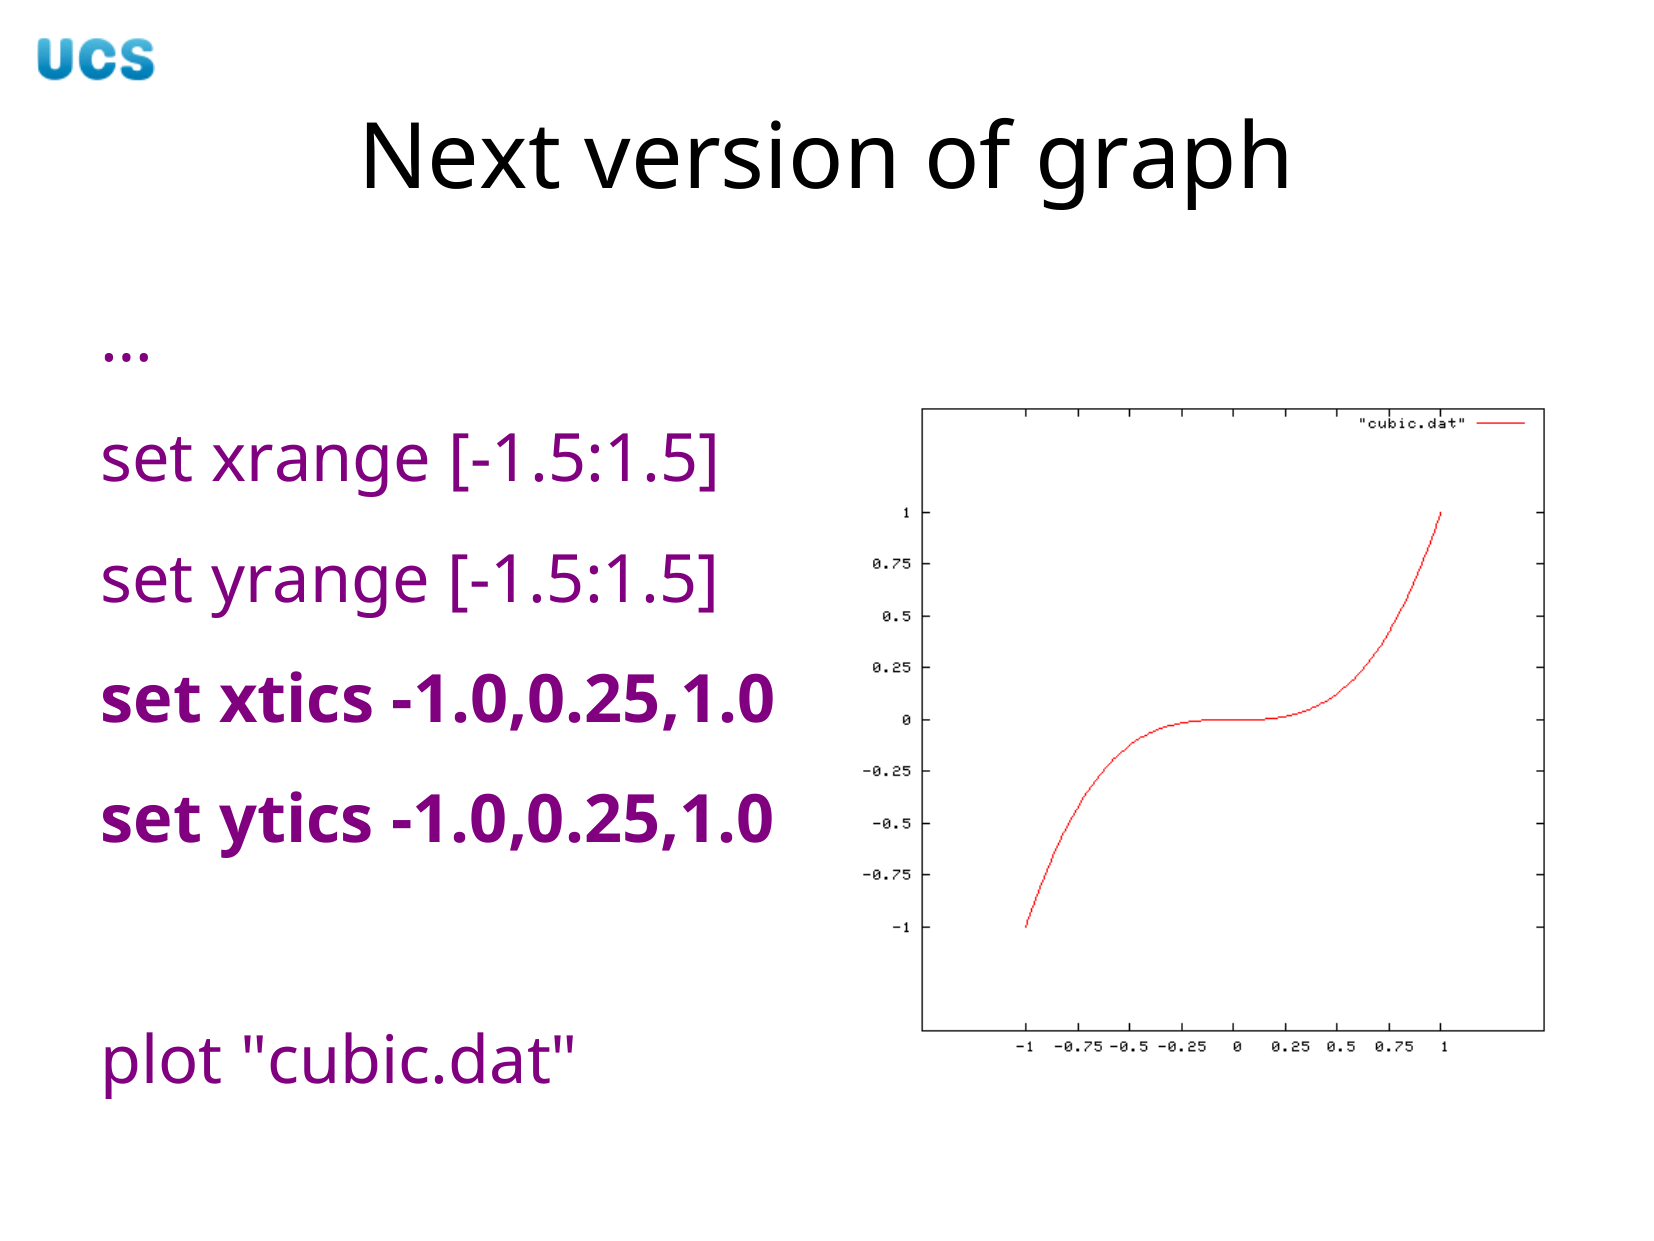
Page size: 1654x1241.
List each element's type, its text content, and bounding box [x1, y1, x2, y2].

picture [37, 37, 155, 82]
picture [845, 336, 1572, 1063]
list … set xrange [-1.5:1.5] set yrange [-1.5:1.5] set xtics -1.0,0.25,1.0 set ytics -1.0,0.25,1.0 plot "cubic.dat" [82, 290, 809, 1109]
title Next version of graph [82, 49, 1571, 257]
